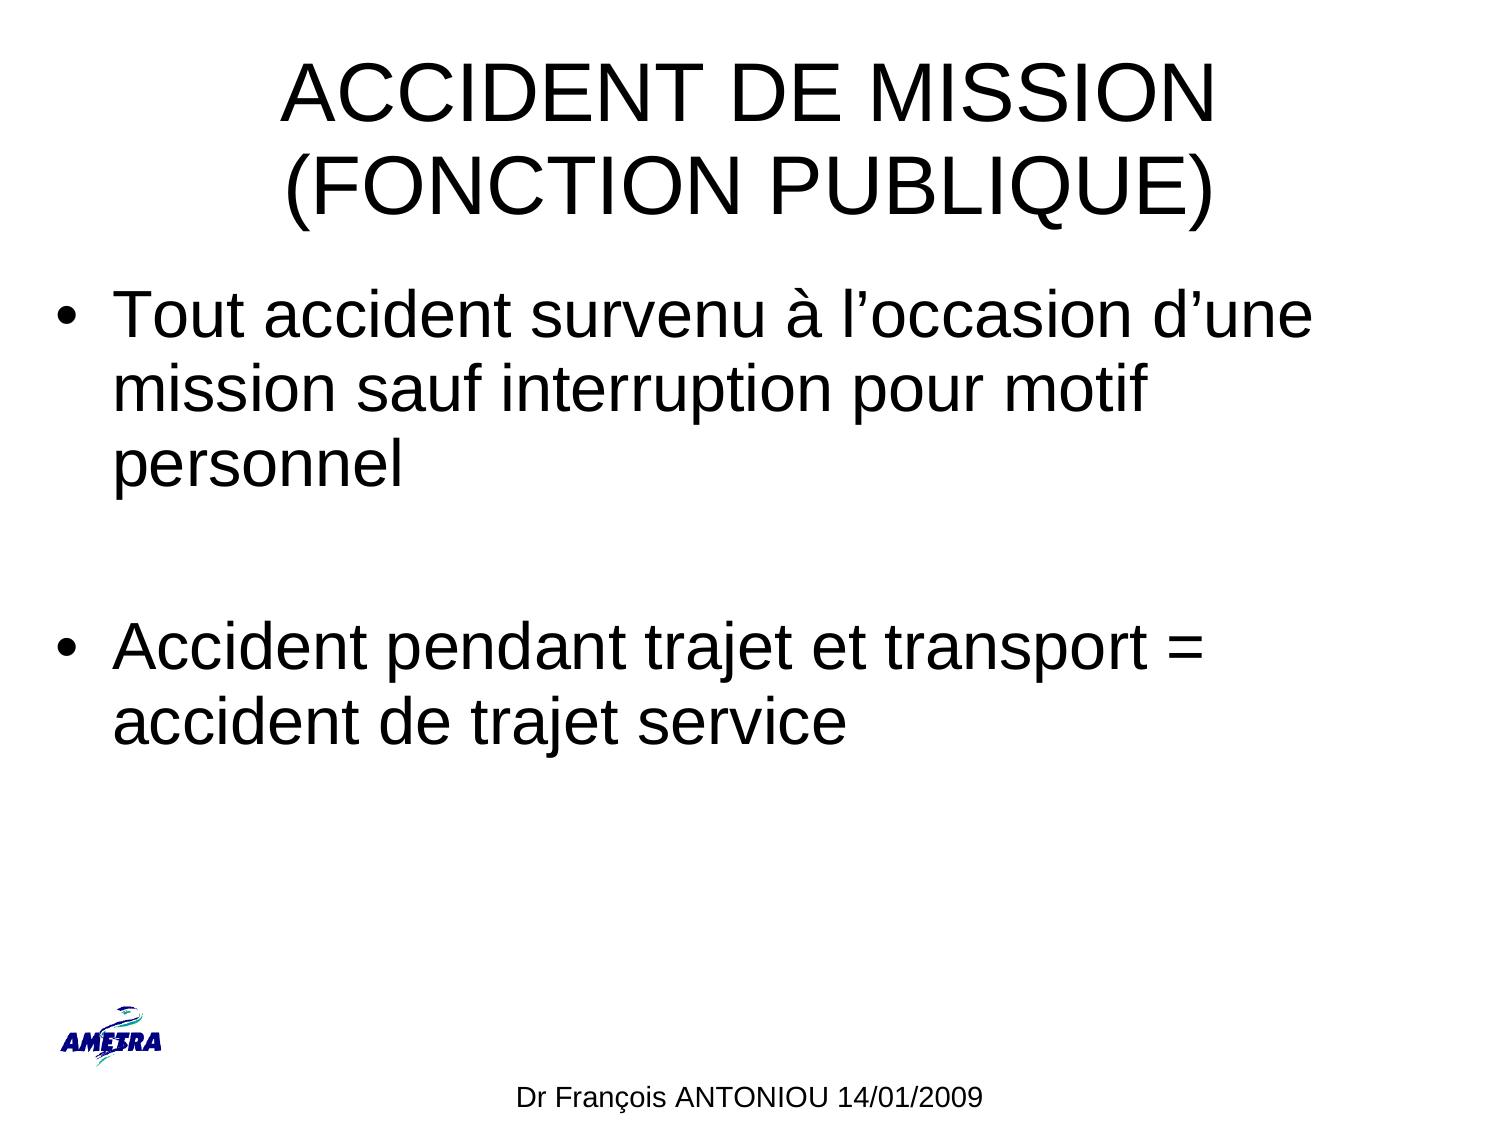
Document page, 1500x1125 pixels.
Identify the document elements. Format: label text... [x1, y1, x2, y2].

picture [41, 984, 184, 1093]
list Tout accident survenu à l’occasion d’une mission sauf interruption pour motif personnel Accident pendant trajet et transport = accident de trajet service [41, 268, 1425, 1083]
title ACCIDENT DE MISSION (FONCTION PUBLIQUE) [75, 31, 1426, 247]
